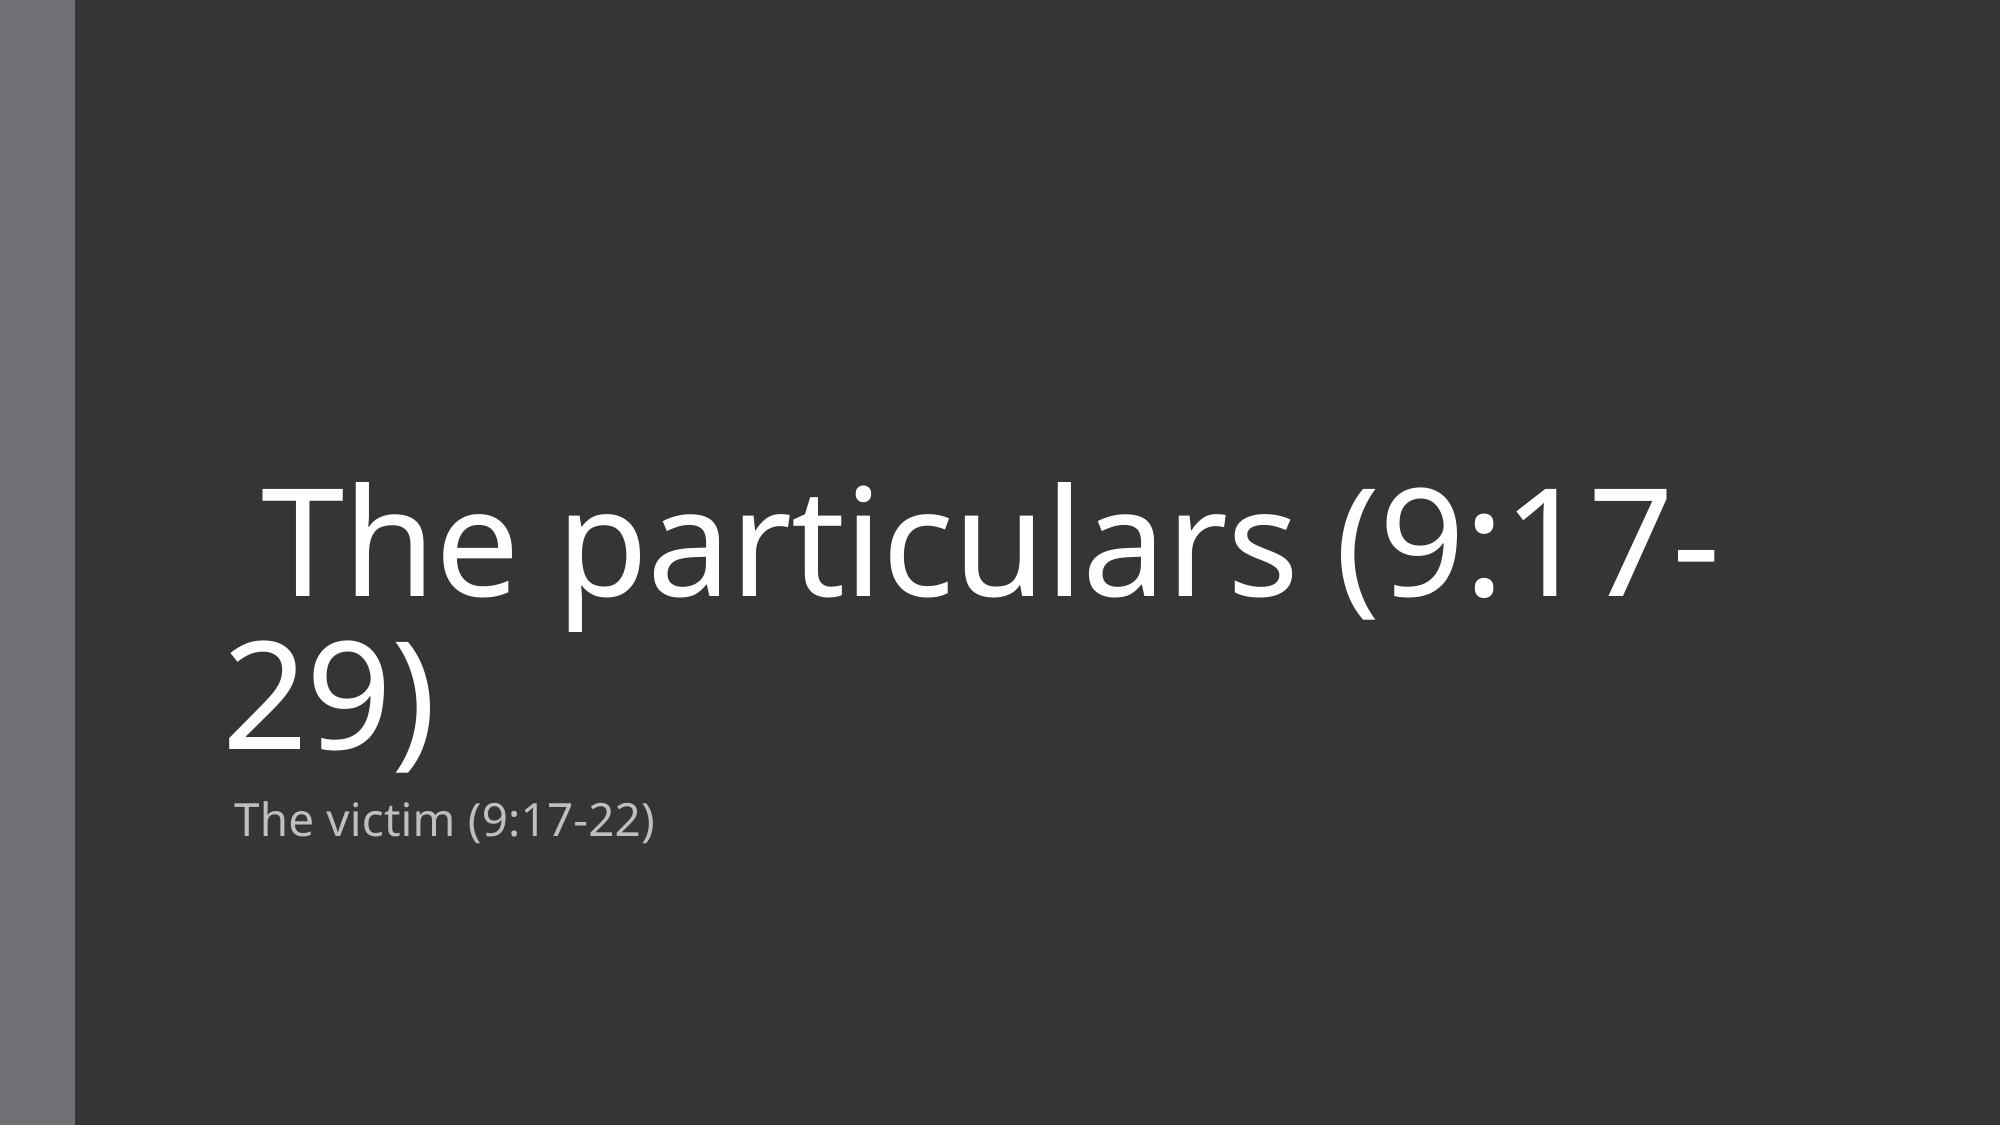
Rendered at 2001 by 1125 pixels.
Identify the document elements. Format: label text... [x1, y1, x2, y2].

subtitle The victim (9:17-22) [206, 787, 1752, 1066]
title The particulars (9:17-29) [206, 124, 1752, 787]
